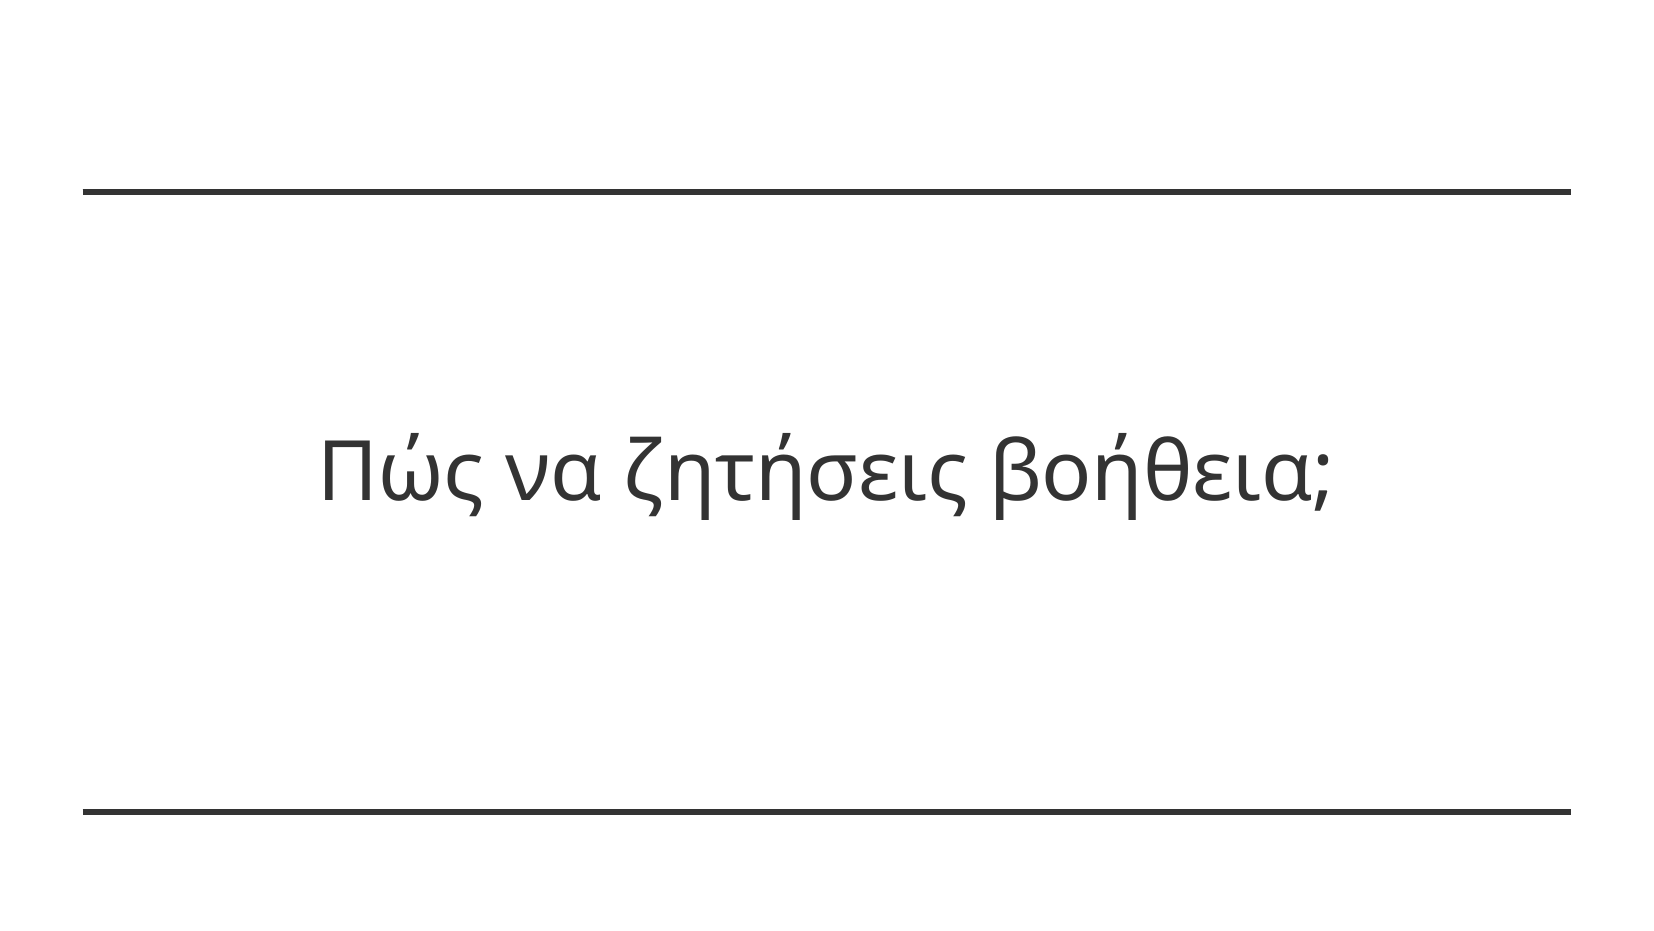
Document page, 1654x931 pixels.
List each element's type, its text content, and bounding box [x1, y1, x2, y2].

list Πώς να ζητήσεις βοήθεια; [82, 411, 1571, 621]
